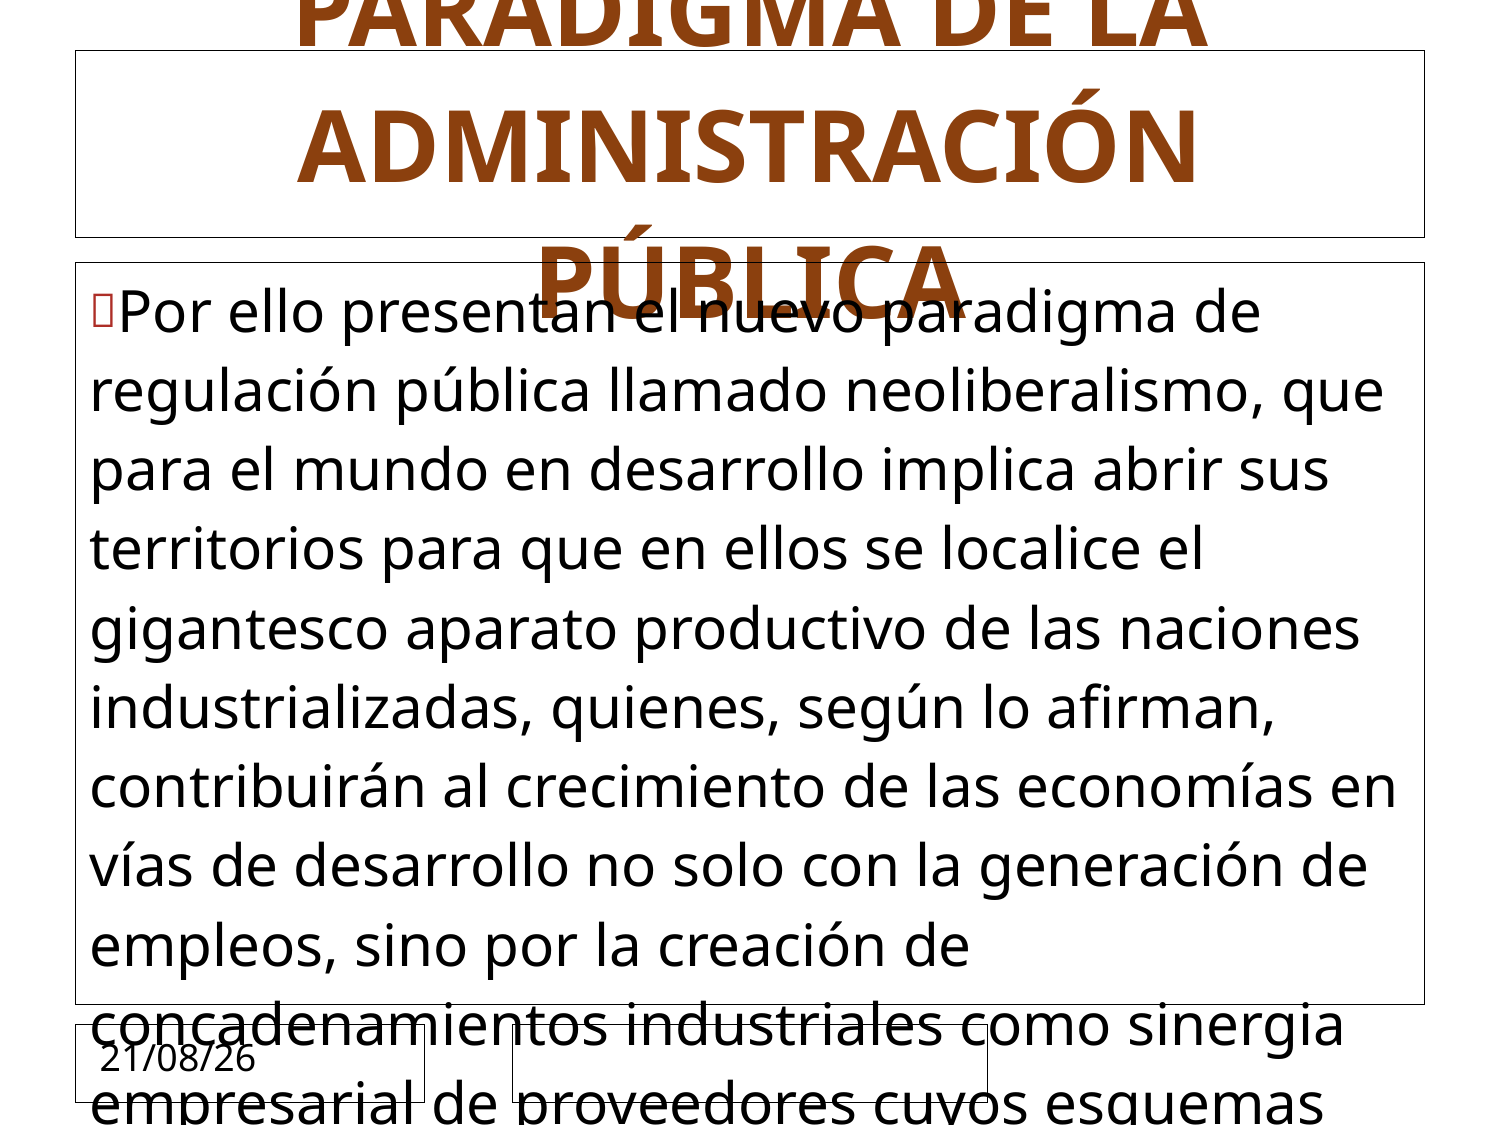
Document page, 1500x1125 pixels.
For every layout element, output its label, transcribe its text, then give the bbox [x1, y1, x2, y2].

title PARADIGMA DE LA ADMINISTRACIÓN PÚBLICA [75, 50, 1425, 238]
list Por ello presentan el nuevo paradigma de regulación pública llamado neoliberalismo, que para el mundo en desarrollo implica abrir sus territorios para que en ellos se localice el gigantesco aparato productivo de las naciones industrializadas, quienes, según lo afirman, contribuirán al crecimiento de las economías en vías de desarrollo no solo con la generación de empleos, sino por la creación de concadenamientos industriales como sinergia empresarial de proveedores cuyos esquemas modernos fortalecerán el aparato productivo de la nación receptora. Las naciones industriales por su parte mejorarán su eficiencia productiva. Un mundo feliz con una producción compartida. ¡Abajo los nacionalismos! ¡Viva el ciudadano internacional¡ [75, 262, 1425, 1005]
